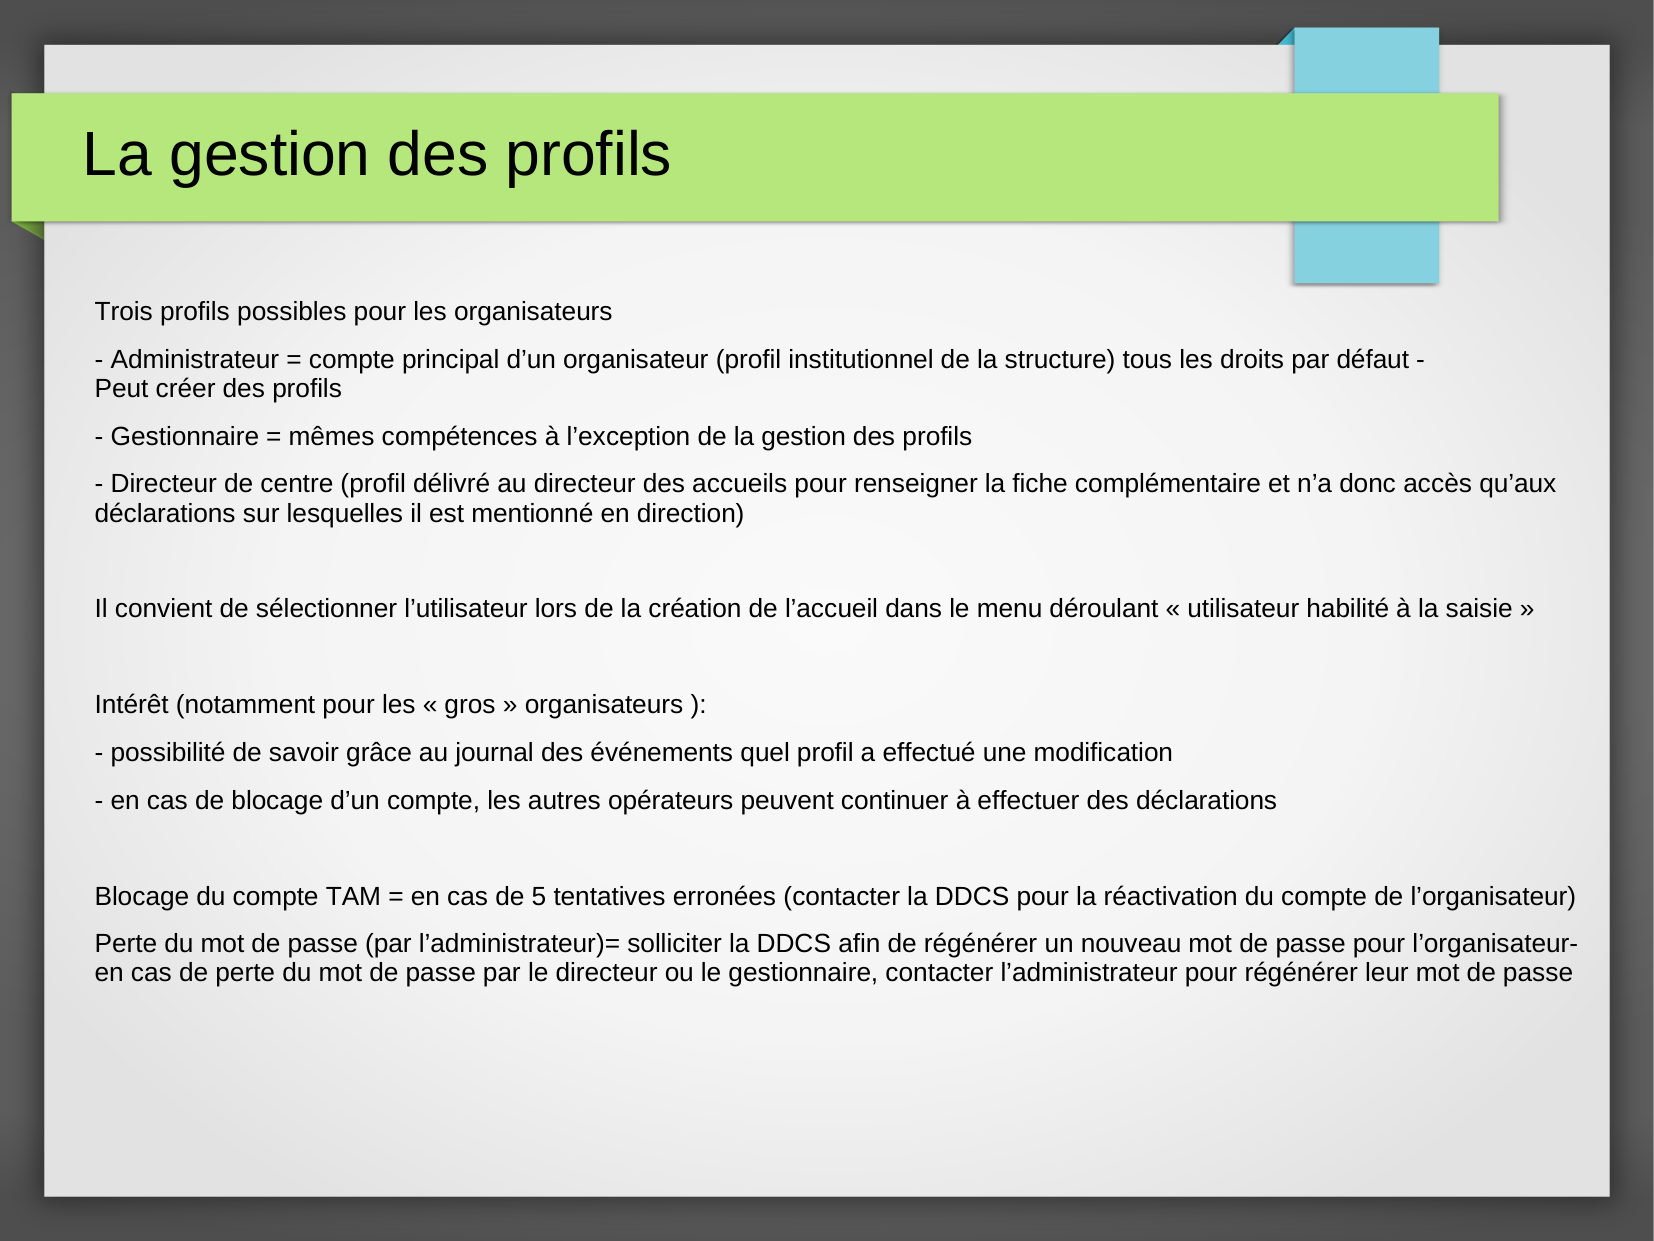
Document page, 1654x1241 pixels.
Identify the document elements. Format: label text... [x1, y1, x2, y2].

list Trois profils possibles pour les organisateurs - Administrateur = compte principal d’un organisateur (profil institutionnel de la structure) tous les droits par défaut - Peut créer des profils - Gestionnaire = mêmes compétences à l’exception de la gestion des profils - Directeur de centre (profil délivré au directeur des accueils pour renseigner la fiche complémentaire et n’a donc accès qu’aux déclarations sur lesquelles il est mentionné en direction) Il convient de sélectionner l’utilisateur lors de la création de l’accueil dans le menu déroulant « utilisateur habilité à la saisie » Intérêt (notamment pour les « gros » organisateurs ): - possibilité de savoir grâce au journal des événements quel profil a effectué une modification - en cas de blocage d’un compte, les autres opérateurs peuvent continuer à effectuer des déclarations Blocage du compte TAM = en cas de 5 tentatives erronées (contacter la DDCS pour la réactivation du compte de l’organisateur) Perte du mot de passe (par l’administrateur)= solliciter la DDCS afin de régénérer un nouveau mot de passe pour l’organisateur-en cas de perte du mot de passe par le directeur ou le gestionnaire, contacter l’administrateur pour régénérer leur mot de passe [94, 296, 1583, 1016]
picture [0, 0, 1654, 1241]
title La gestion des profils [82, 94, 1264, 213]
